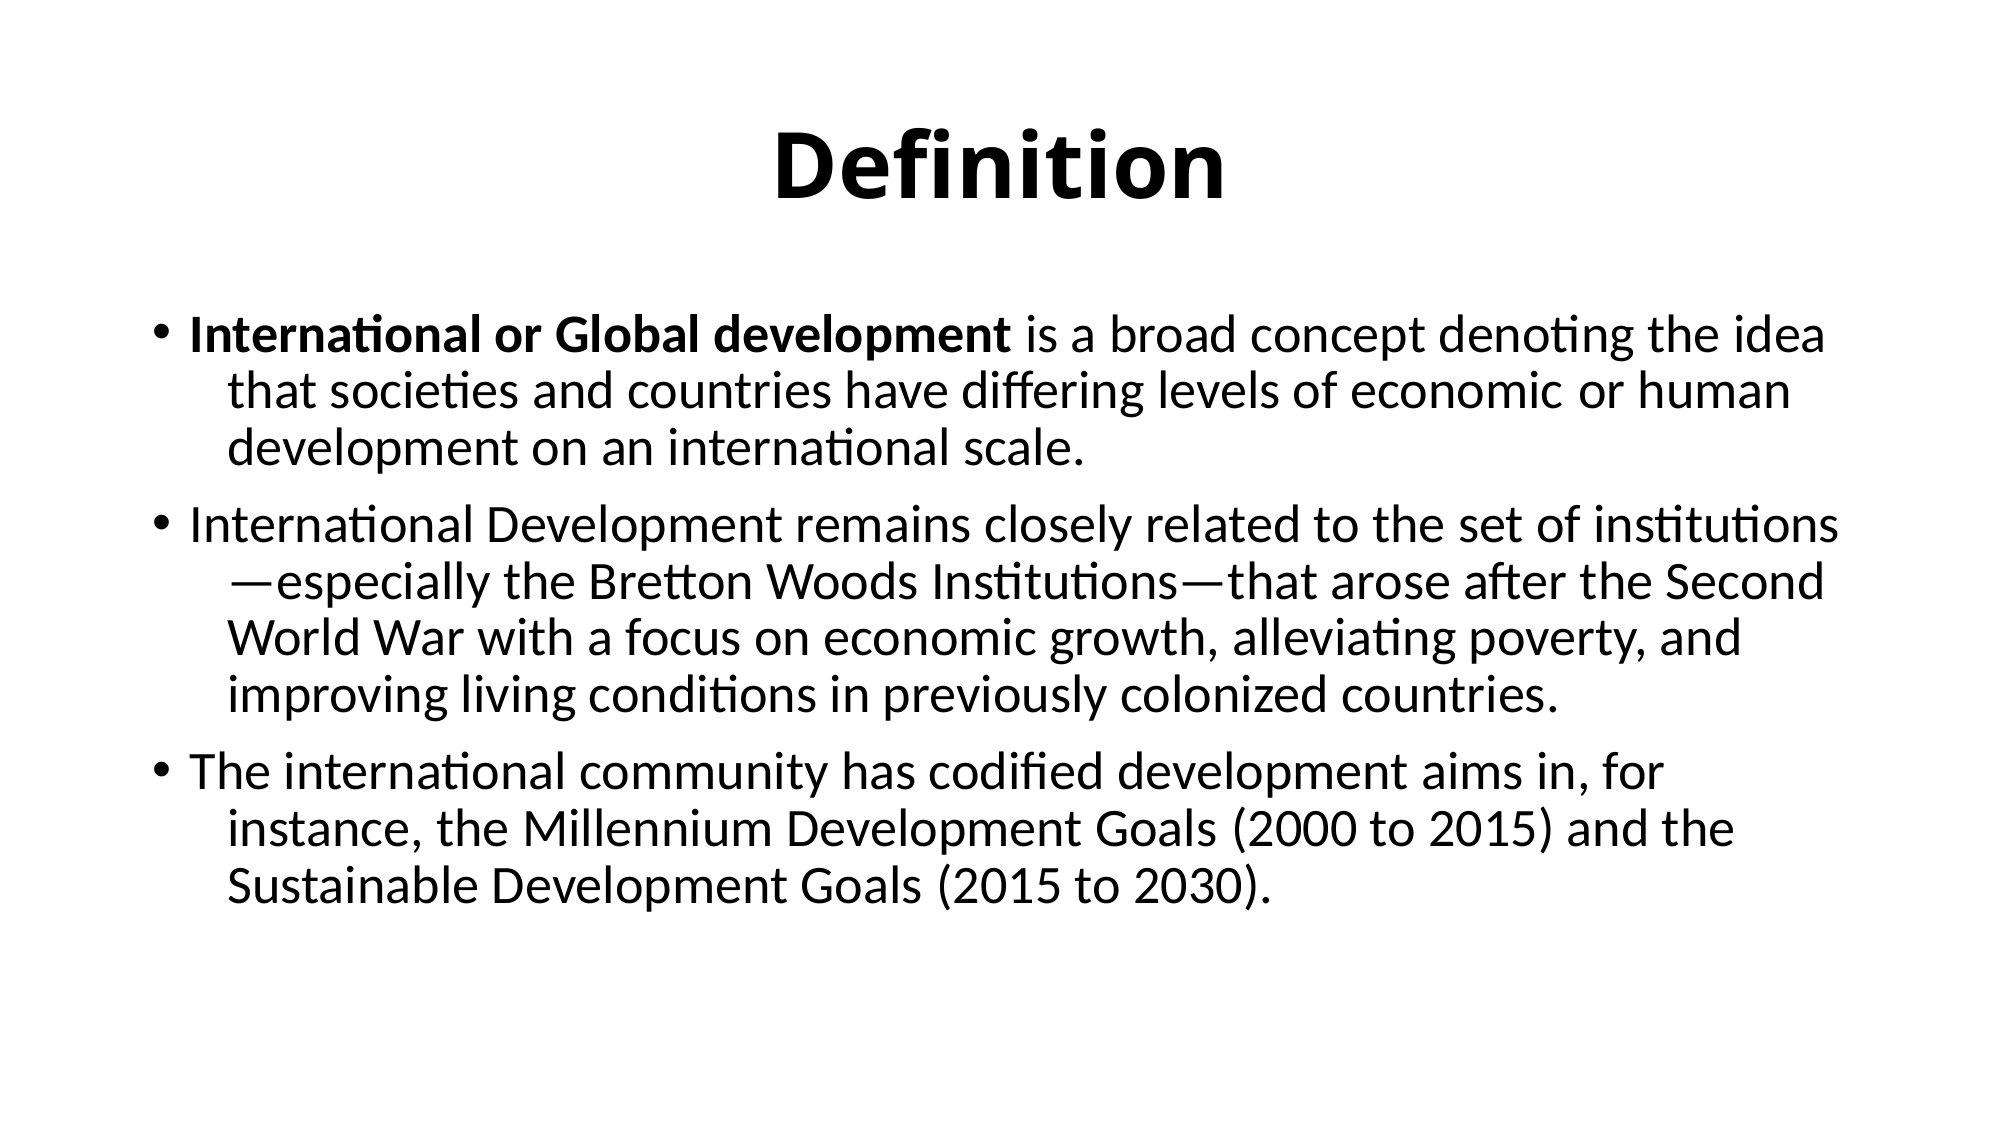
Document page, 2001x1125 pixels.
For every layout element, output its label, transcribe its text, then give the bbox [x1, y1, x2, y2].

list International or Global development is a broad concept denoting the idea that societies and countries have differing levels of economic or human development on an international scale. International Development remains closely related to the set of institutions—especially the Bretton Woods Institutions—that arose after the Second World War with a focus on economic growth, alleviating poverty, and improving living conditions in previously colonized countries. The international community has codified development aims in, for instance, the Millennium Development Goals (2000 to 2015) and the Sustainable Development Goals (2015 to 2030). [137, 299, 1863, 1014]
title Definition [137, 59, 1863, 278]
